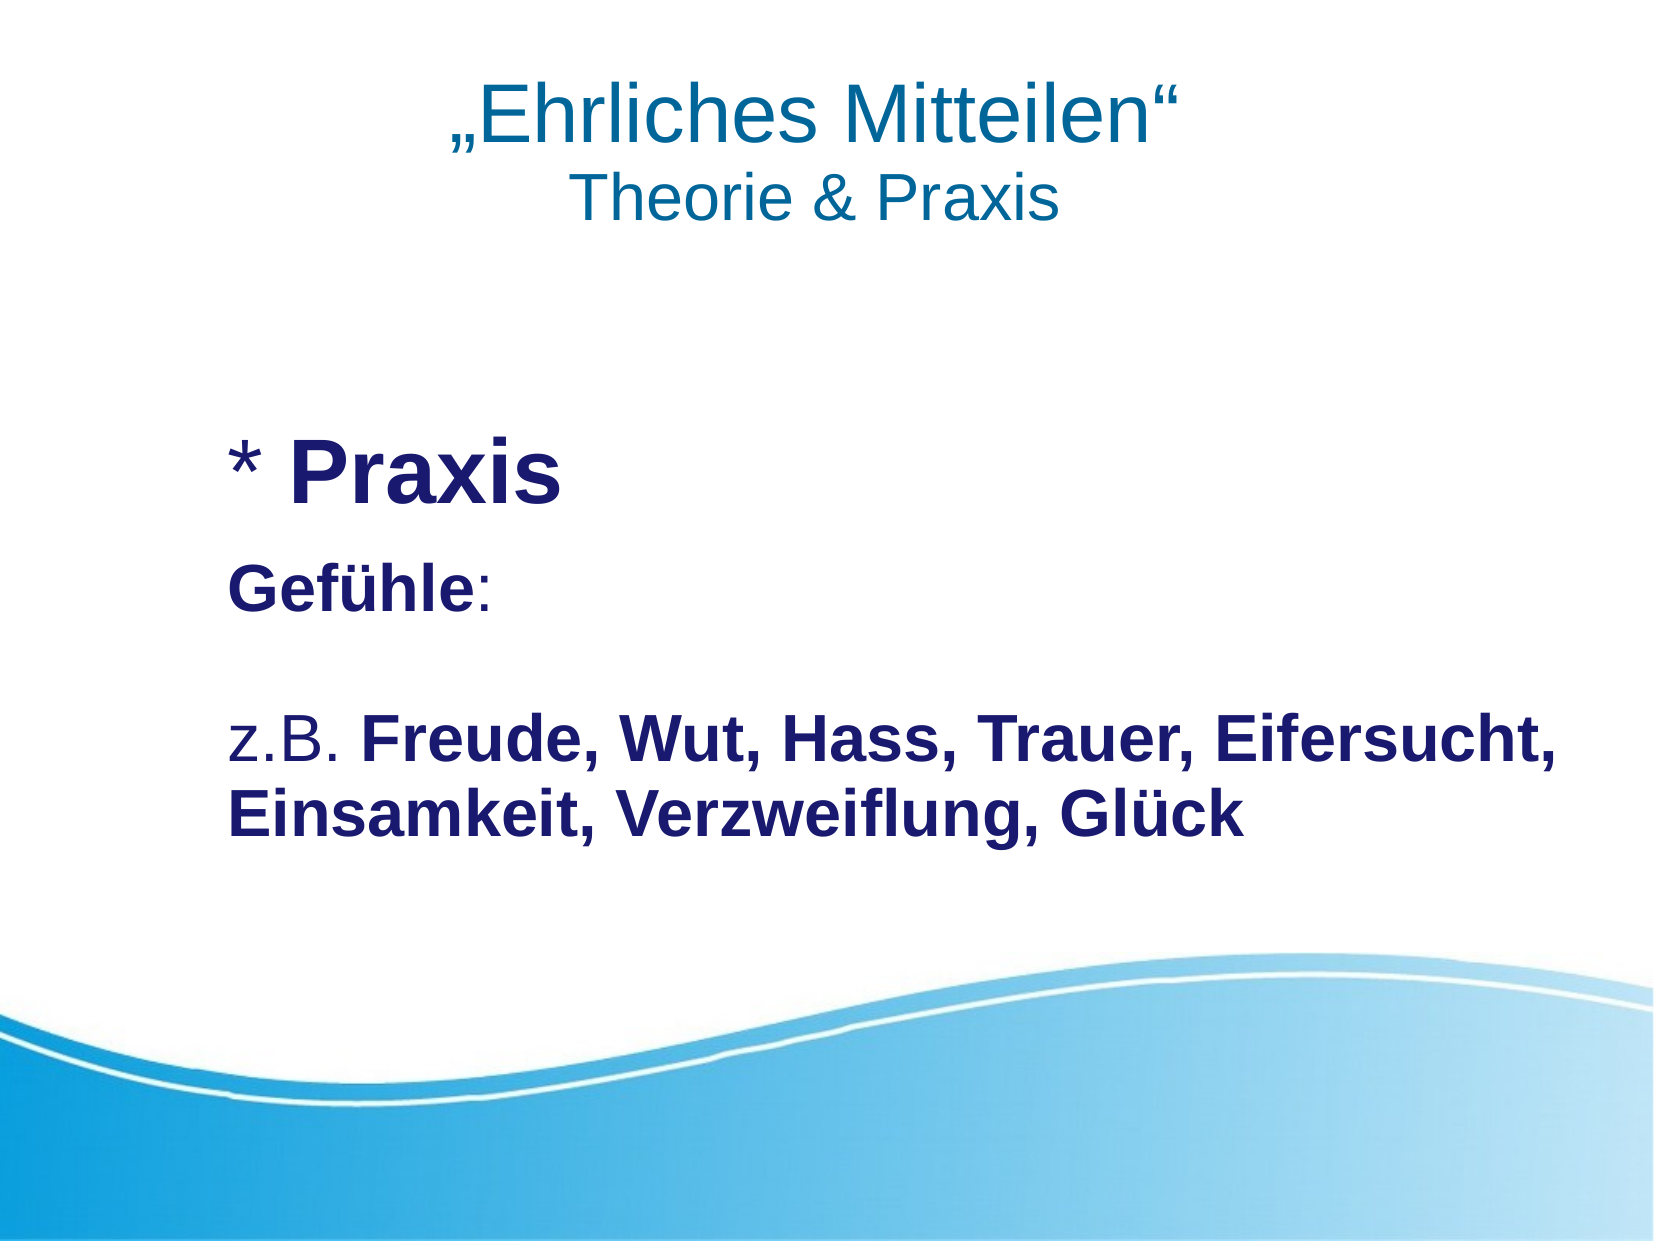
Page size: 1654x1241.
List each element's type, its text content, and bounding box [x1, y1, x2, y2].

picture [0, 952, 1654, 1241]
title „Ehrliches Mitteilen“ Theorie & Praxis [70, 47, 1559, 255]
text_box * Praxis Gefühle: z.B. Freude, Wut, Hass, Trauer, Eifersucht, Einsamkeit, Verzweiflung, Glück [212, 413, 1607, 858]
